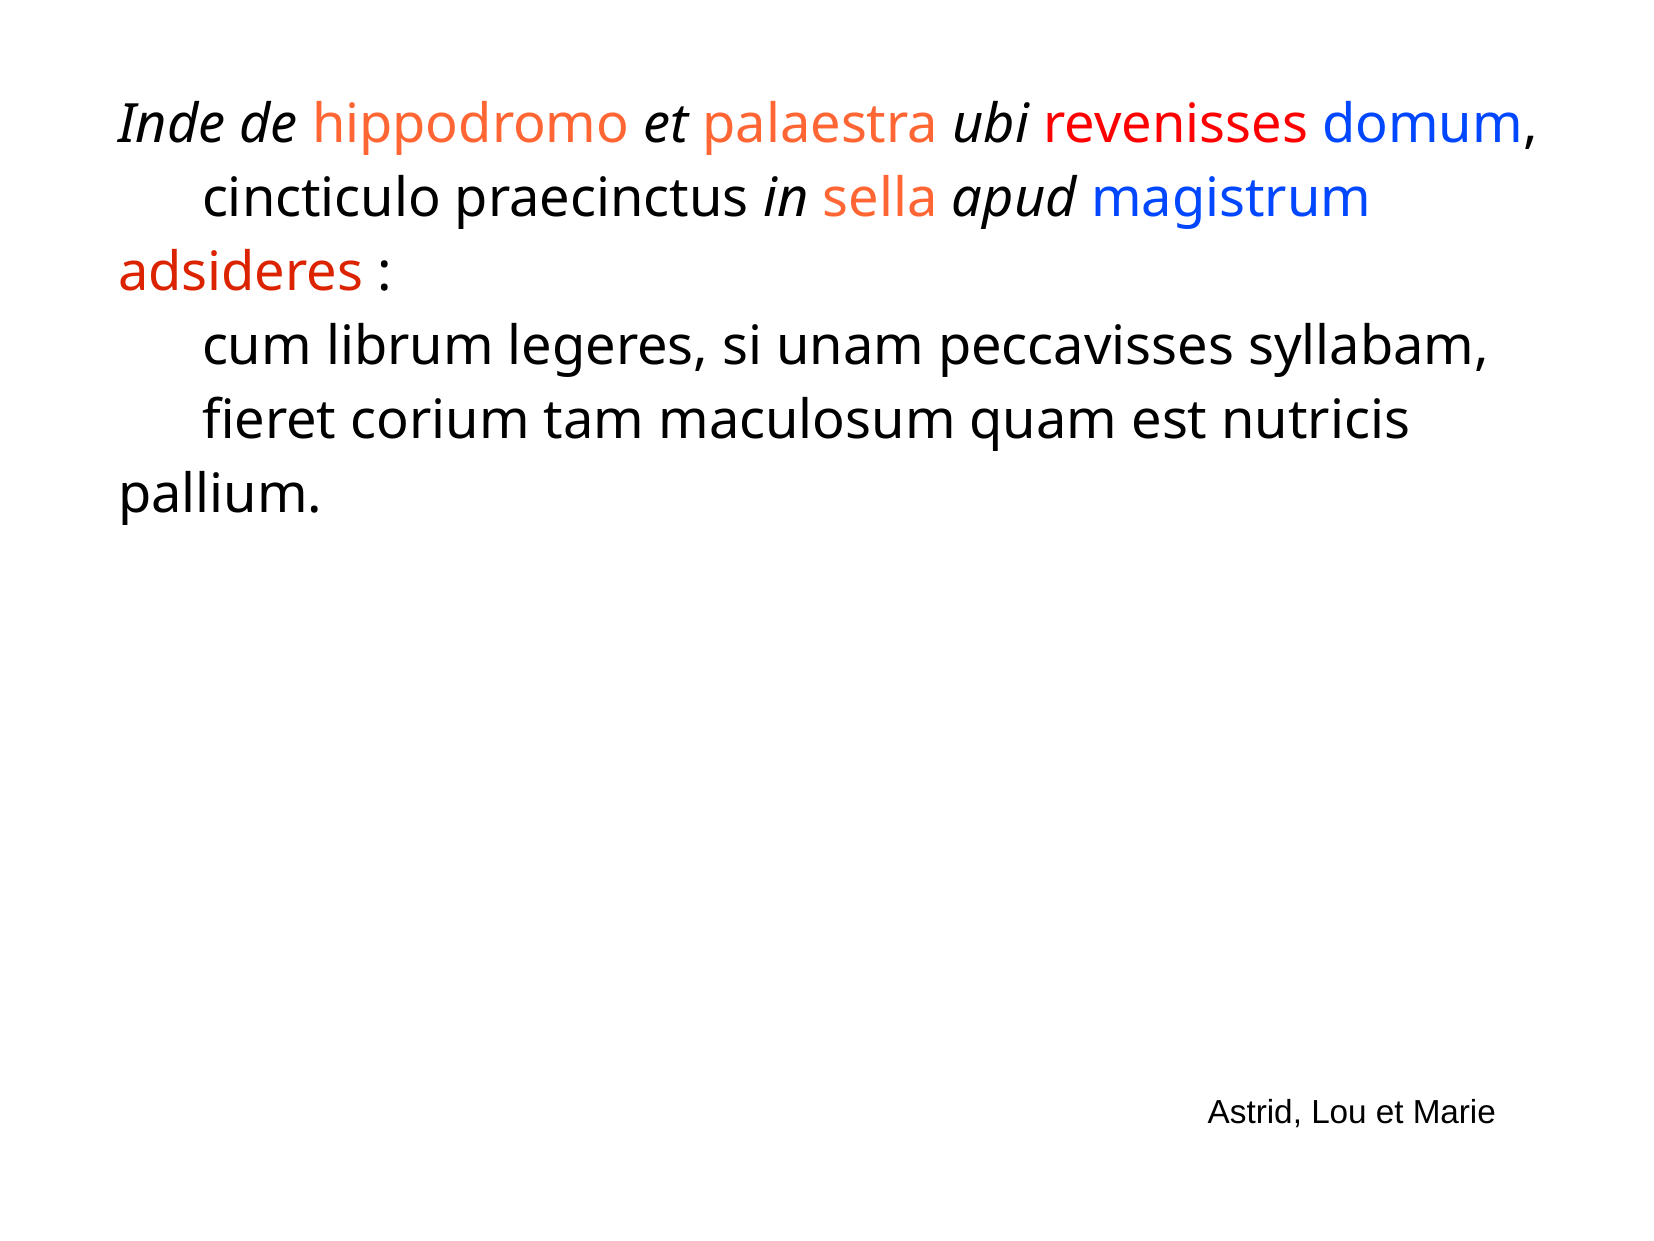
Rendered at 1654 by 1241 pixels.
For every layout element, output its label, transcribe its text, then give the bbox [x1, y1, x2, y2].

text_box Astrid, Lou et Marie [1192, 1086, 1512, 1139]
list Inde de hippodromo et palaestra ubi revenisses domum, cincticulo praecinctus in sella apud magistrum adsideres : cum librum legeres, si unam peccavisses syllabam, fieret corium tam maculosum quam est nutricis pallium. [118, 84, 1607, 1111]
